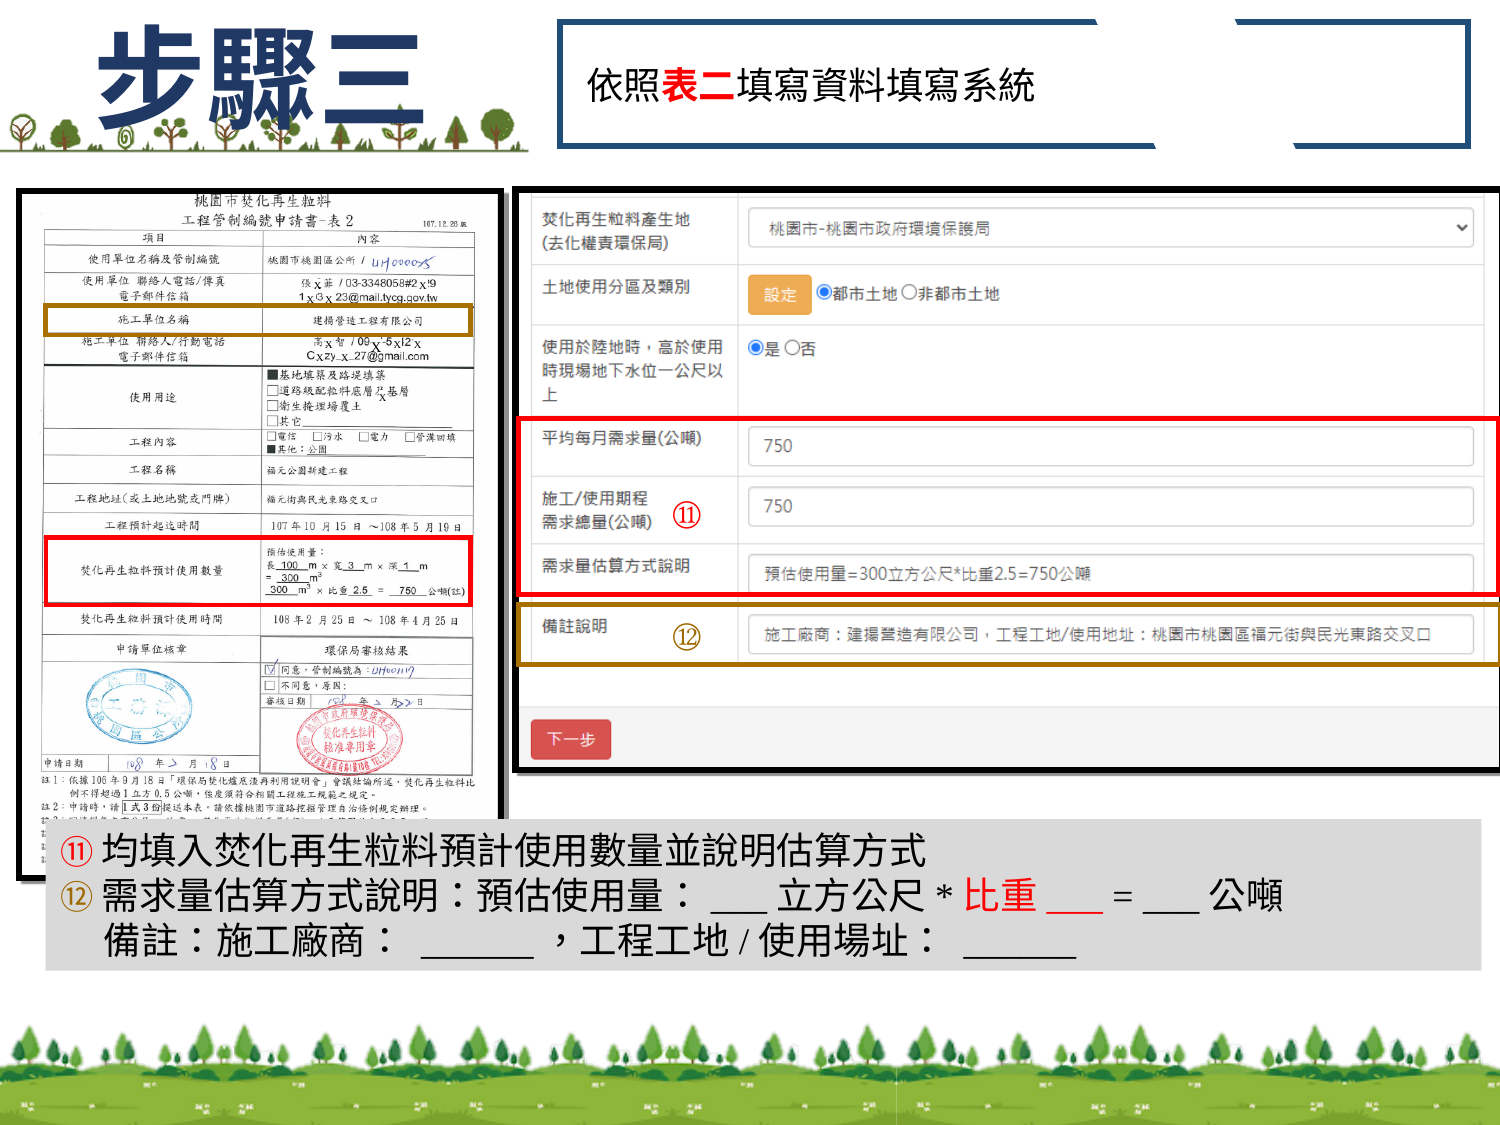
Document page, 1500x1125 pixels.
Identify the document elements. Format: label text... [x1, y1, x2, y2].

text_box X [418, 279, 428, 287]
picture [518, 192, 1499, 416]
picture [0, 1021, 1500, 1125]
text_box X [371, 337, 381, 346]
text_box X [313, 279, 322, 287]
picture [21, 193, 498, 875]
text_box [1088, 4, 1252, 55]
text_box X [305, 292, 316, 300]
text_box X [379, 390, 387, 398]
picture [738, 607, 1498, 662]
text_box X [392, 337, 402, 345]
text_box ⑪ [656, 479, 733, 545]
text_box X [335, 351, 354, 359]
text_box 步驟三 [79, 0, 446, 150]
text_box 依照表二填寫資料填寫系統 [571, 55, 1469, 116]
text_box [1140, 116, 1303, 163]
text_box X [325, 337, 333, 345]
text_box X [413, 338, 423, 346]
text_box ⑫ [656, 601, 738, 667]
text_box X [324, 293, 334, 301]
picture [521, 607, 656, 662]
text_box ⑪均填入焚化再生粒料預計使用數量並說明估算方式 ⑫需求量估算方式說明：預估使用量：___立方公尺*比重___ = ___公噸 備註：施工廠商： ______，工程工地/使用場址： ______ [45, 819, 1482, 971]
picture [0, 103, 547, 163]
picture [521, 421, 1496, 592]
picture [518, 667, 1499, 768]
text_box X [315, 350, 325, 359]
picture [518, 597, 1499, 602]
